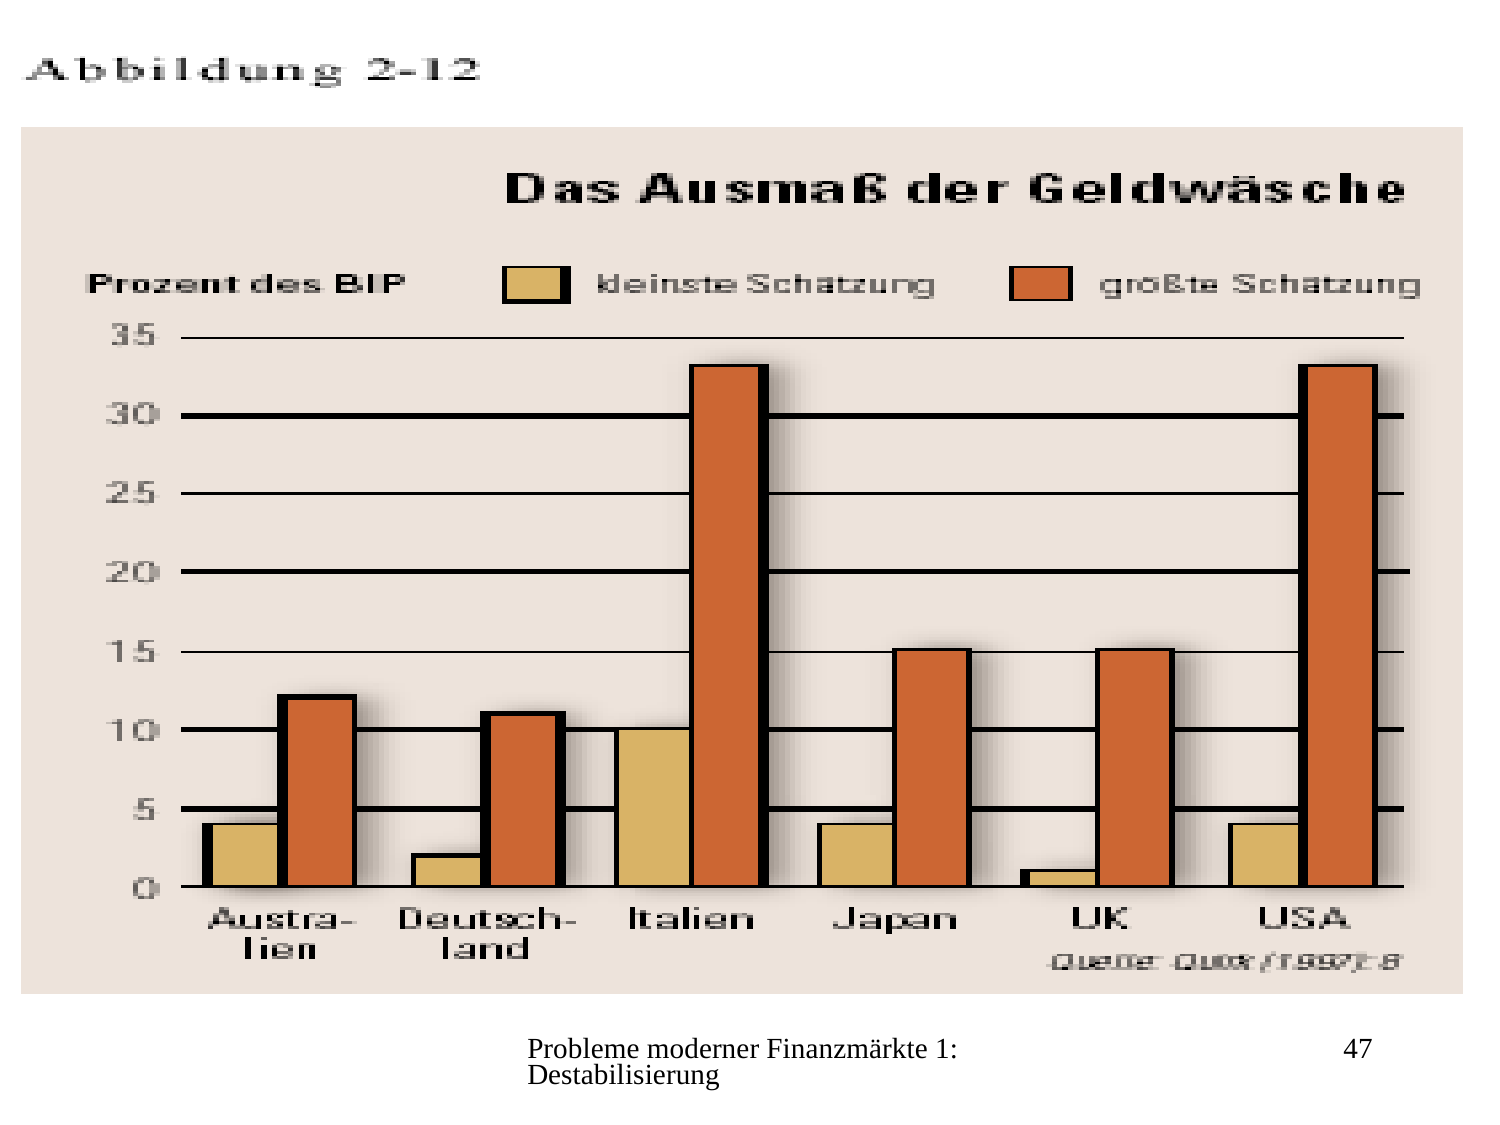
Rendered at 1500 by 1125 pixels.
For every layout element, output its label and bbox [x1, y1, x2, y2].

picture [0, 37, 1500, 1026]
